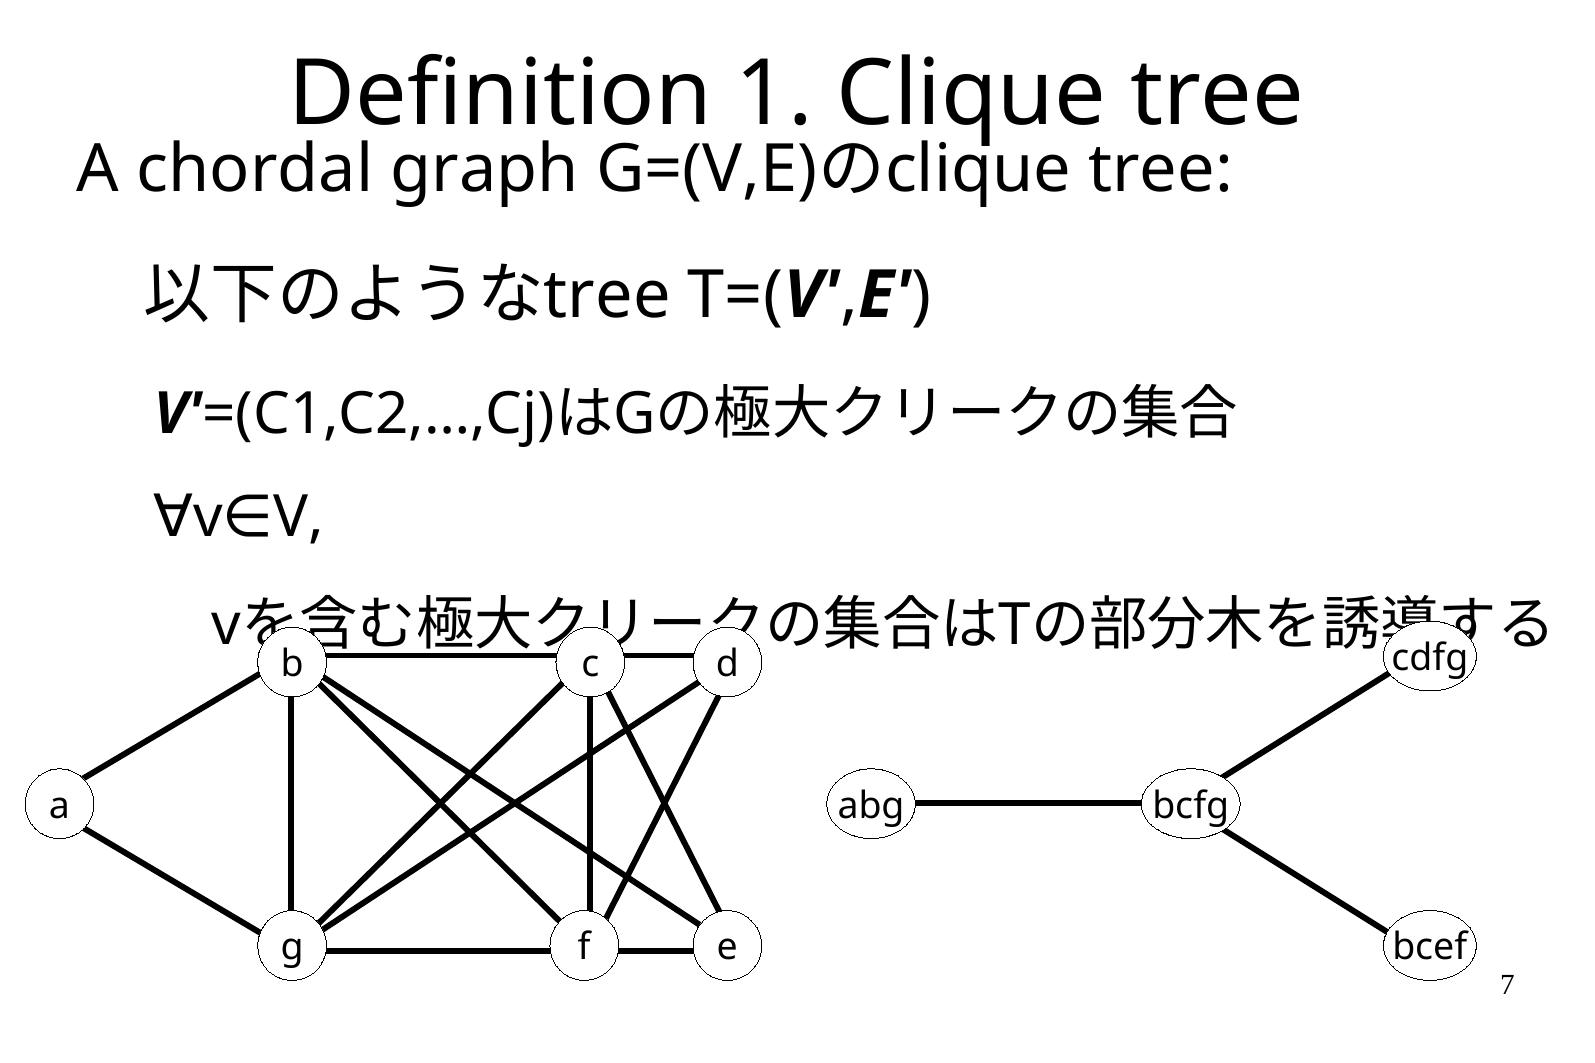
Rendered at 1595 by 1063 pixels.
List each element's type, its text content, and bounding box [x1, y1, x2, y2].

title Definition 1. Clique tree [79, 0, 1515, 178]
text_box b [257, 627, 327, 697]
text_box g [257, 910, 327, 981]
text_box abg [826, 768, 916, 839]
text_box f [549, 910, 619, 981]
text_box d [693, 627, 762, 697]
text_box bcef [1383, 910, 1477, 981]
text_box bcfg [1141, 768, 1241, 839]
list A chordal graph G=(V,E)のclique tree: 以下のようなtree T=(V',E') V'=(C1,C2,…,Cj)はGの極大クリークの集合 ∀v∈V, vを含む極大クリークの集合はTの部分木を誘導する [59, 113, 1565, 552]
text_box e [693, 910, 762, 981]
text_box a [25, 768, 94, 839]
text_box cdfg [1383, 621, 1477, 691]
text_box c [555, 627, 625, 697]
